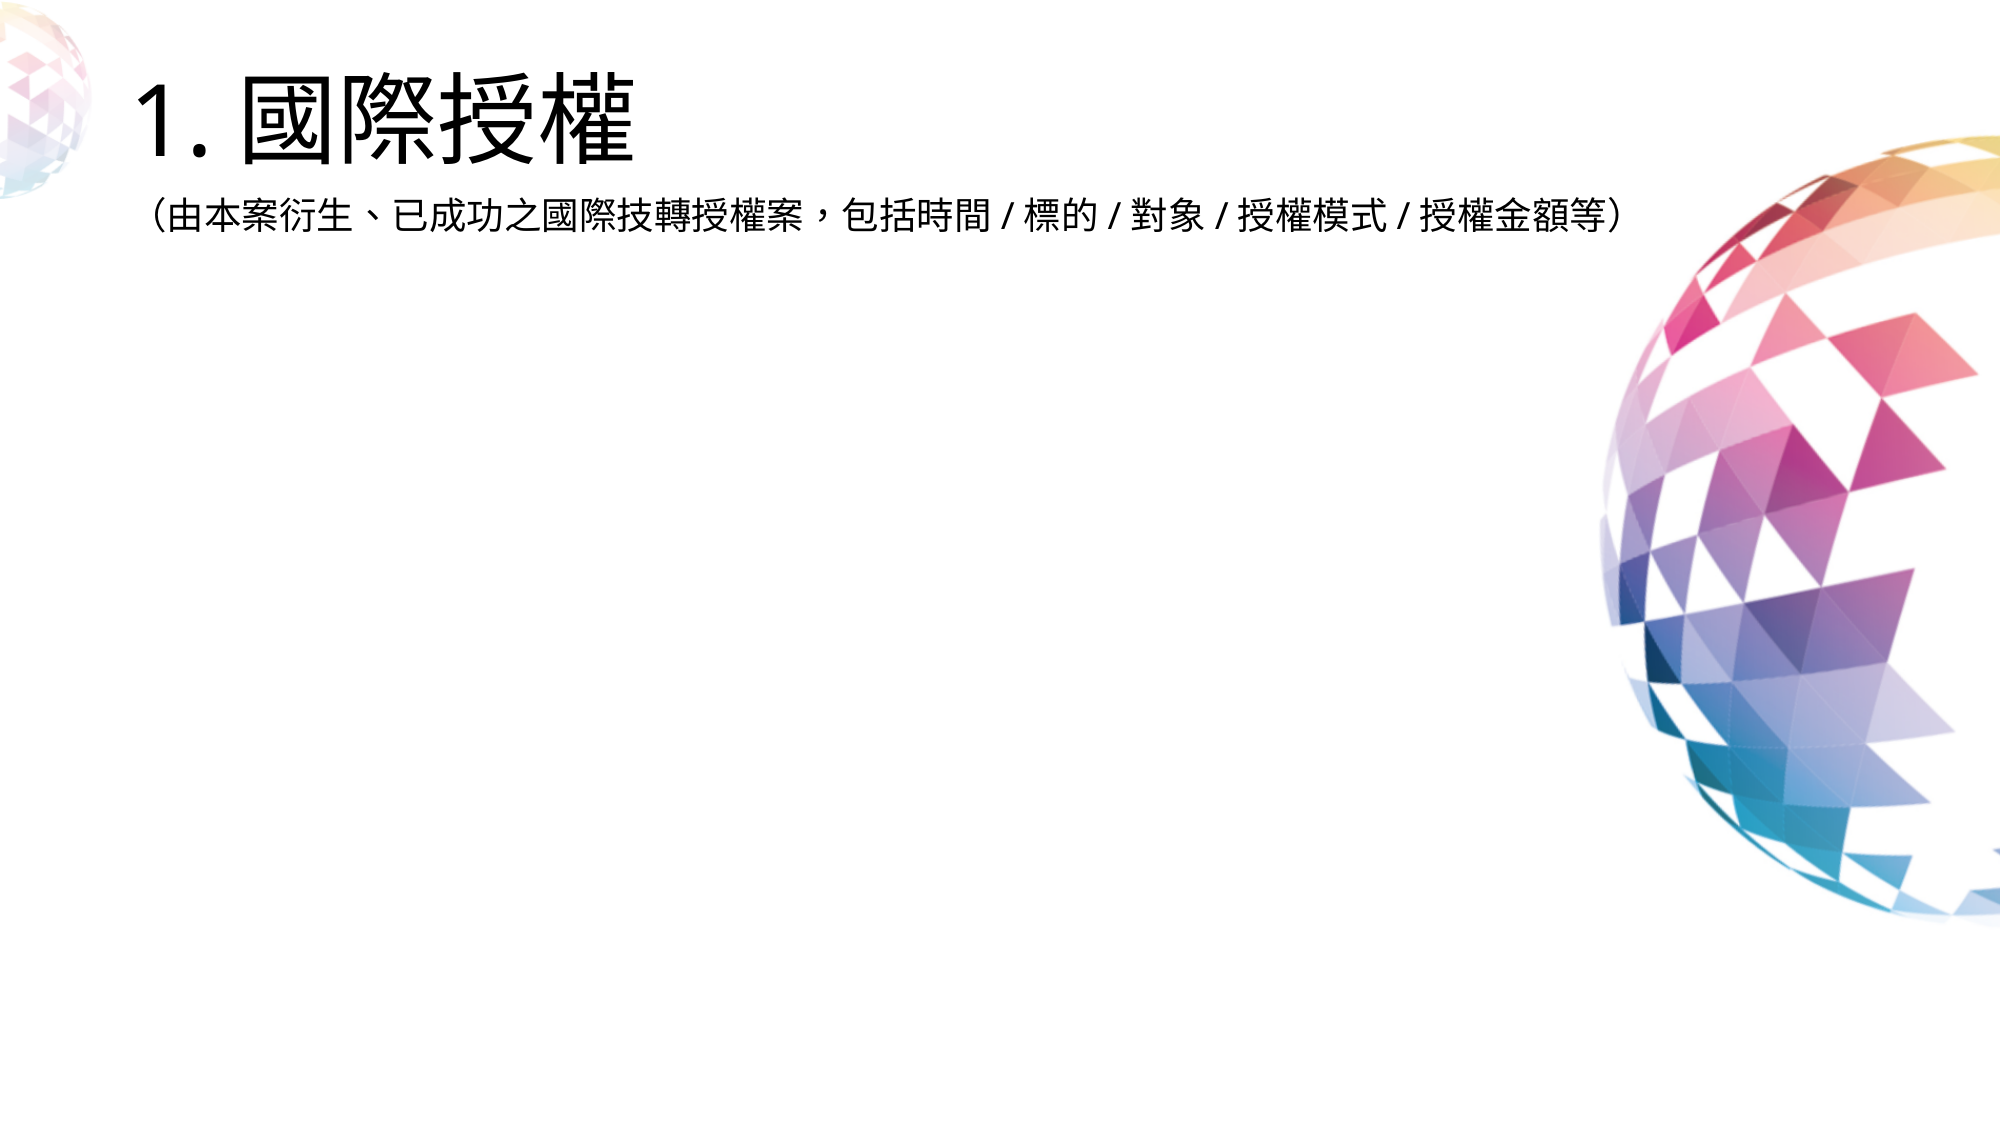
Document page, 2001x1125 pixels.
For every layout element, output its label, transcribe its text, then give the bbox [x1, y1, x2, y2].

picture [0, 0, 2000, 1125]
text_box （由本案衍生、已成功之國際技轉授權案，包括時間/標的/對象/授權模式/授權金額等） [114, 184, 1667, 245]
text_box [69, 185, 1795, 933]
text_box 1.國際授權 [114, 38, 1750, 185]
